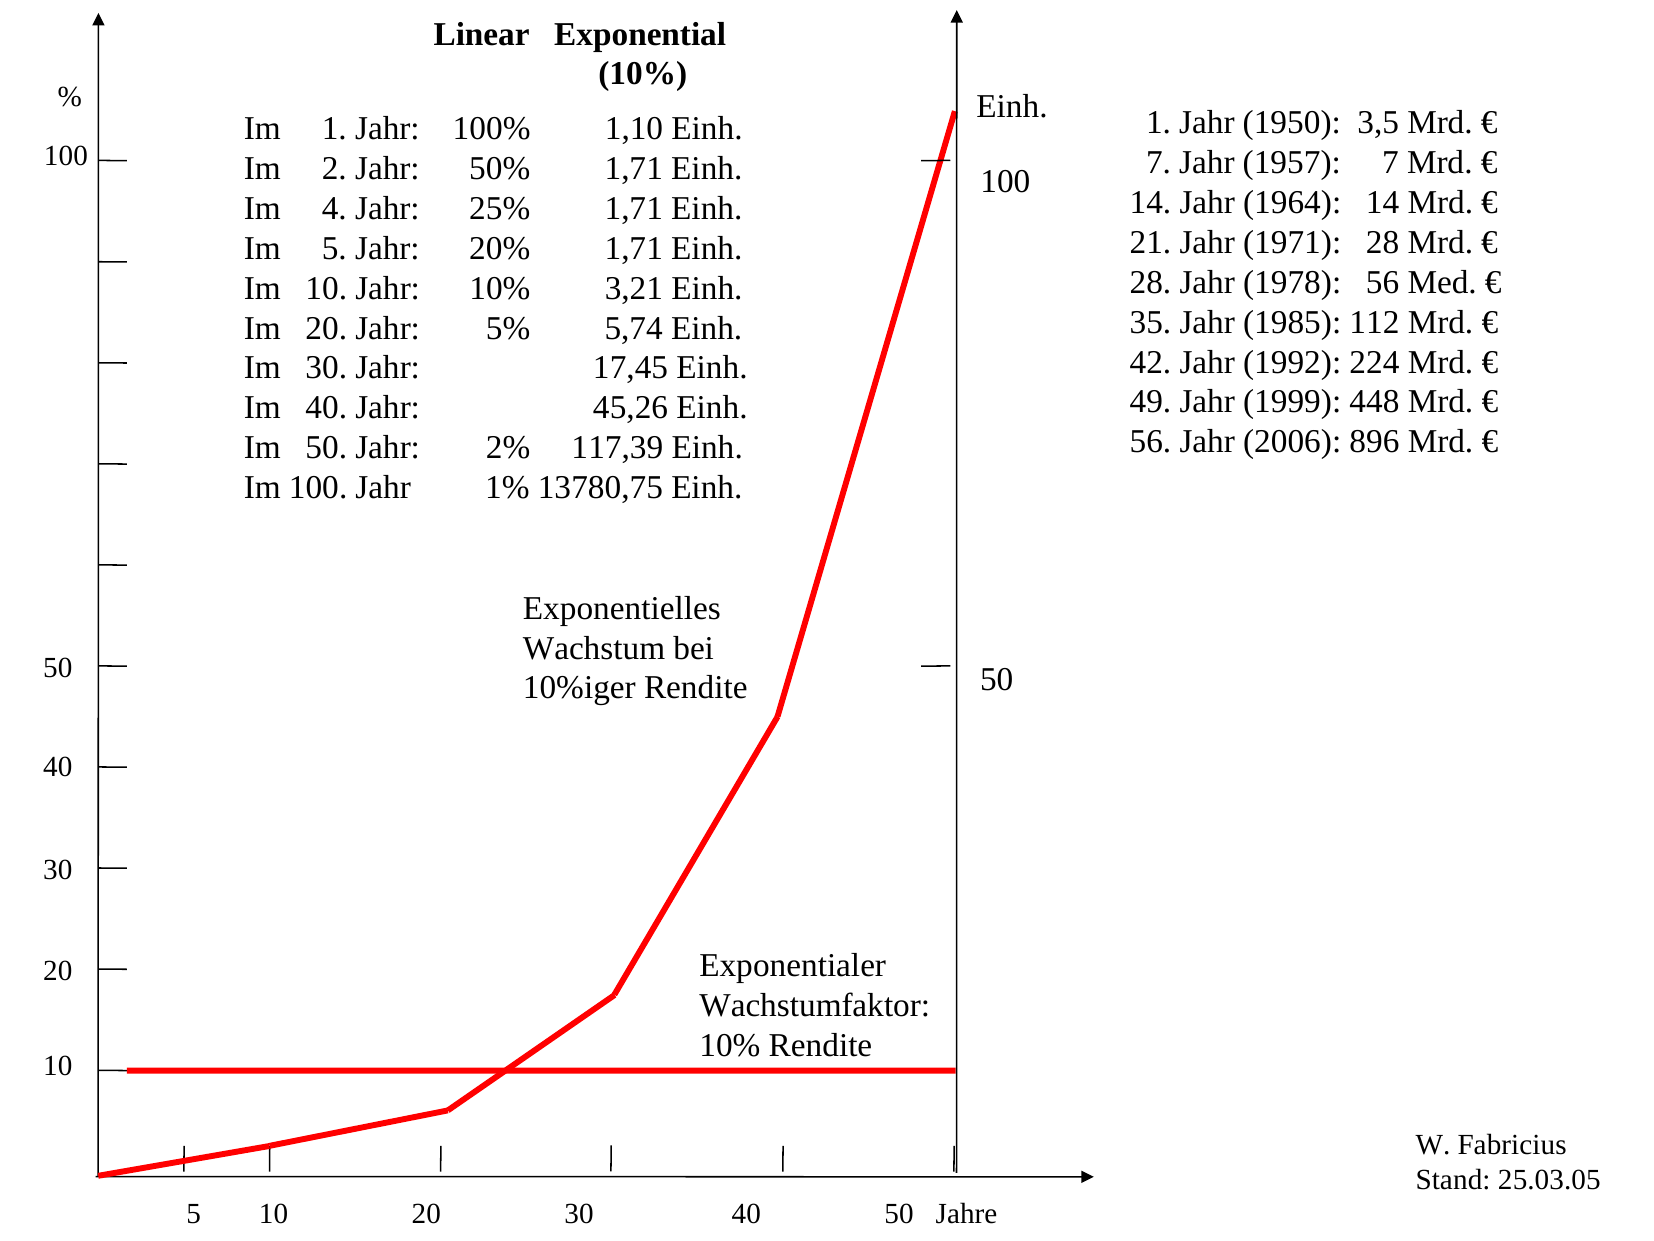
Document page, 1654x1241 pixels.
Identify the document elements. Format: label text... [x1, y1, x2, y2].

text_box 100 [43, 136, 89, 172]
text_box 5 10 20 30 40 50 Jahre [148, 1173, 1118, 1234]
text_box Exponentialer Wachstumfaktor: 10% Rendite [699, 943, 940, 1064]
text_box 50 [43, 647, 73, 683]
text_box 20 [43, 951, 73, 987]
text_box 100 [980, 159, 1031, 200]
text_box Einh. [976, 84, 1048, 125]
text_box 40 [43, 747, 73, 783]
text_box W. Fabricius Stand: 25.03.05 [1415, 1125, 1602, 1196]
text_box 30 [43, 850, 73, 886]
text_box 50 [979, 656, 1014, 697]
text_box % [43, 77, 83, 113]
text_box 1. Jahr (1950): 3,5 Mrd. € 7. Jahr (1957): 7 Mrd. € 14. Jahr (1964): 14 Mrd. € 21. Jahr (1971): 28 Mrd. € 28. Jahr (1978): 56 Med. € 35. Jahr (1985): 112 Mrd. € 42. Jahr (1992): 224 Mrd. € 49. Jahr (1999): 448 Mrd. € 56. Jahr (2006): 896 Mrd. € [1129, 100, 1508, 460]
text_box Im 1. Jahr: 100% 1,10 Einh. Im 2. Jahr: 50% 1,71 Einh. Im 4. Jahr: 25% 1,71 Einh. Im 5. Jahr: 20% 1,71 Einh. Im 10. Jahr: 10% 3,21 Einh. Im 20. Jahr: 5% 5,74 Einh. Im 30. Jahr: 17,45 Einh. Im 40. Jahr: 45,26 Einh. Im 50. Jahr: 2% 117,39 Einh. Im 100. Jahr 1% 13780,75 Einh. [243, 106, 749, 506]
text_box Linear Exponential (10%) [433, 11, 773, 92]
text_box Exponentielles Wachstum bei 10%iger Rendite [522, 585, 749, 706]
text_box 10 [43, 1046, 73, 1082]
